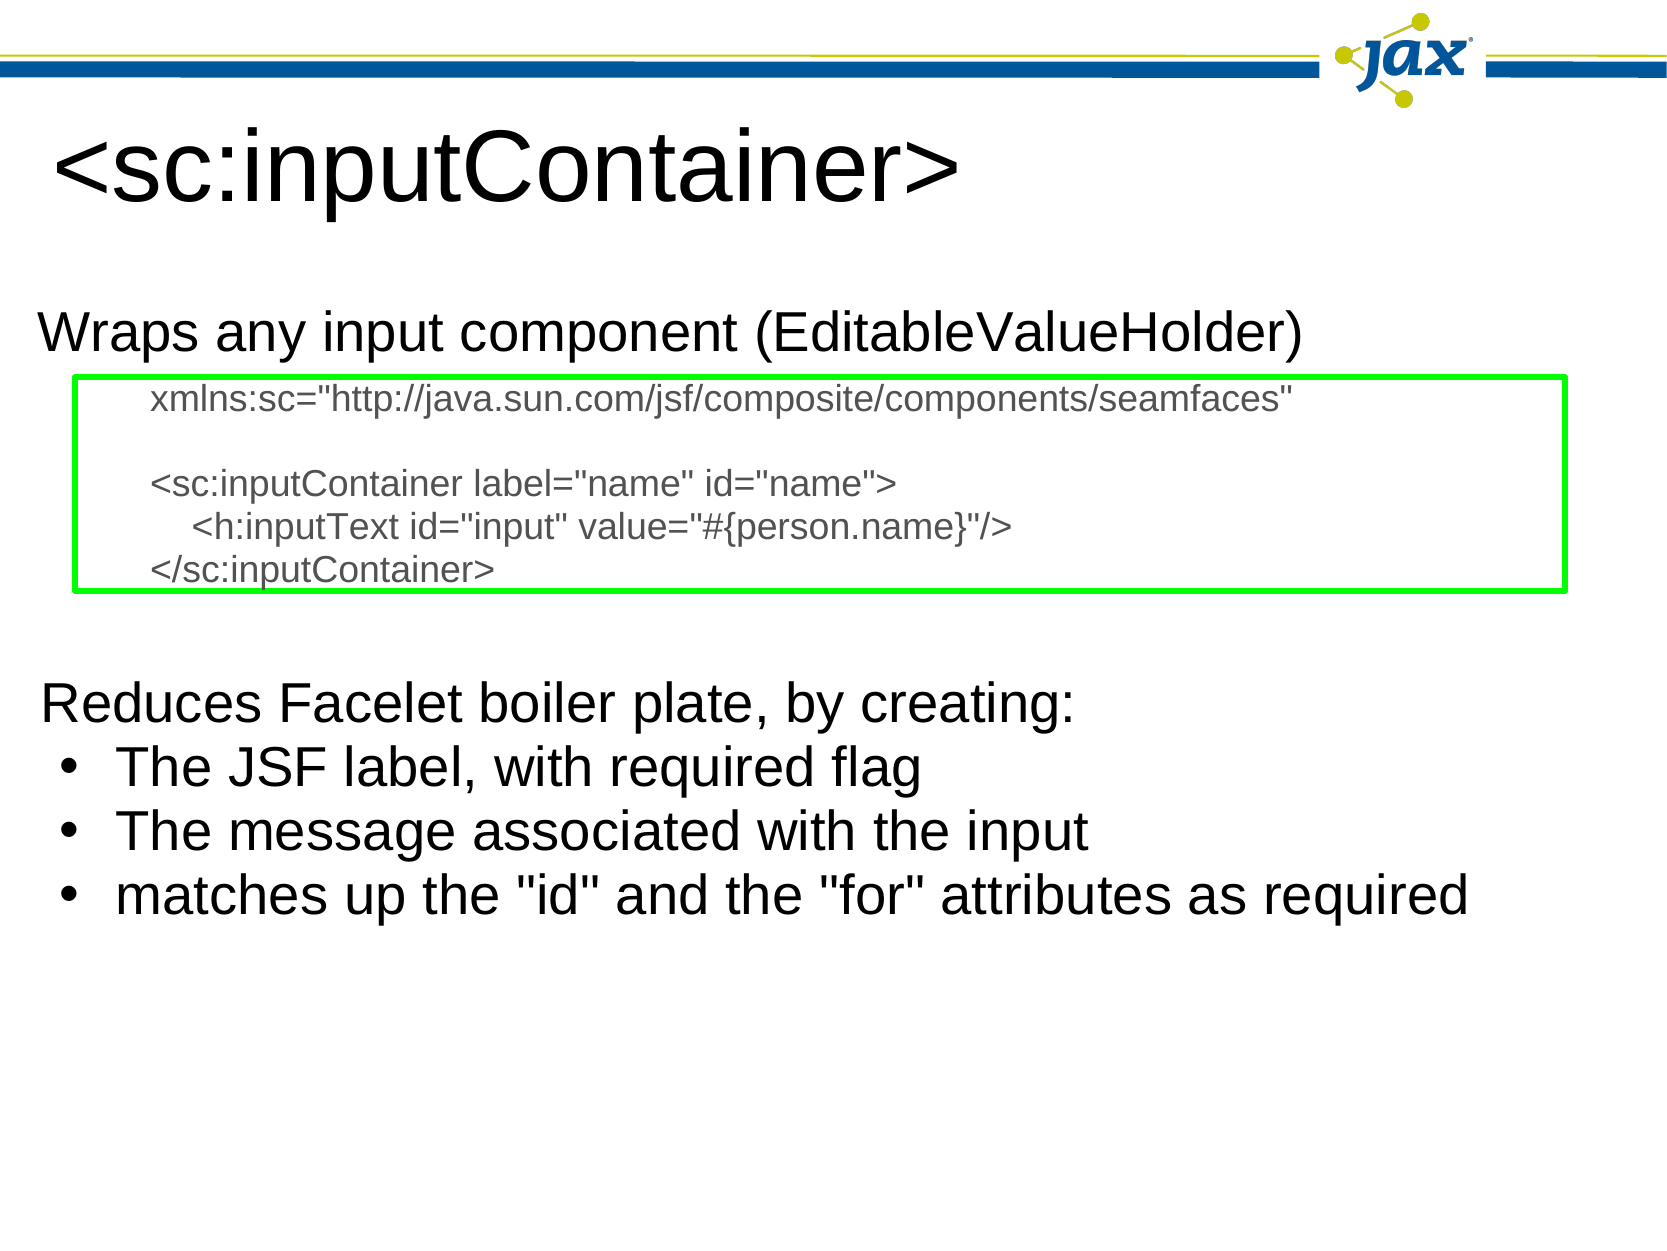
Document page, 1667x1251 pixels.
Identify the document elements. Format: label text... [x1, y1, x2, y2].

text_box xmlns:sc="http://java.sun.com/jsf/composite/components/seamfaces" <sc:inputContainer label="name" id="name"> <h:inputText id="input" value="#{person.name}"/> </sc:inputContainer> [75, 377, 1565, 591]
picture [1335, 13, 1473, 91]
title <sc:inputContainer> [37, 91, 1651, 230]
list Wraps any input component (EditableValueHolder) [37, 300, 1613, 1126]
text_box Reduces Facelet boiler plate, by creating: The JSF label, with required flag The message associated with the input matches up the "id" and the "for" attributes as required [40, 670, 1600, 1056]
